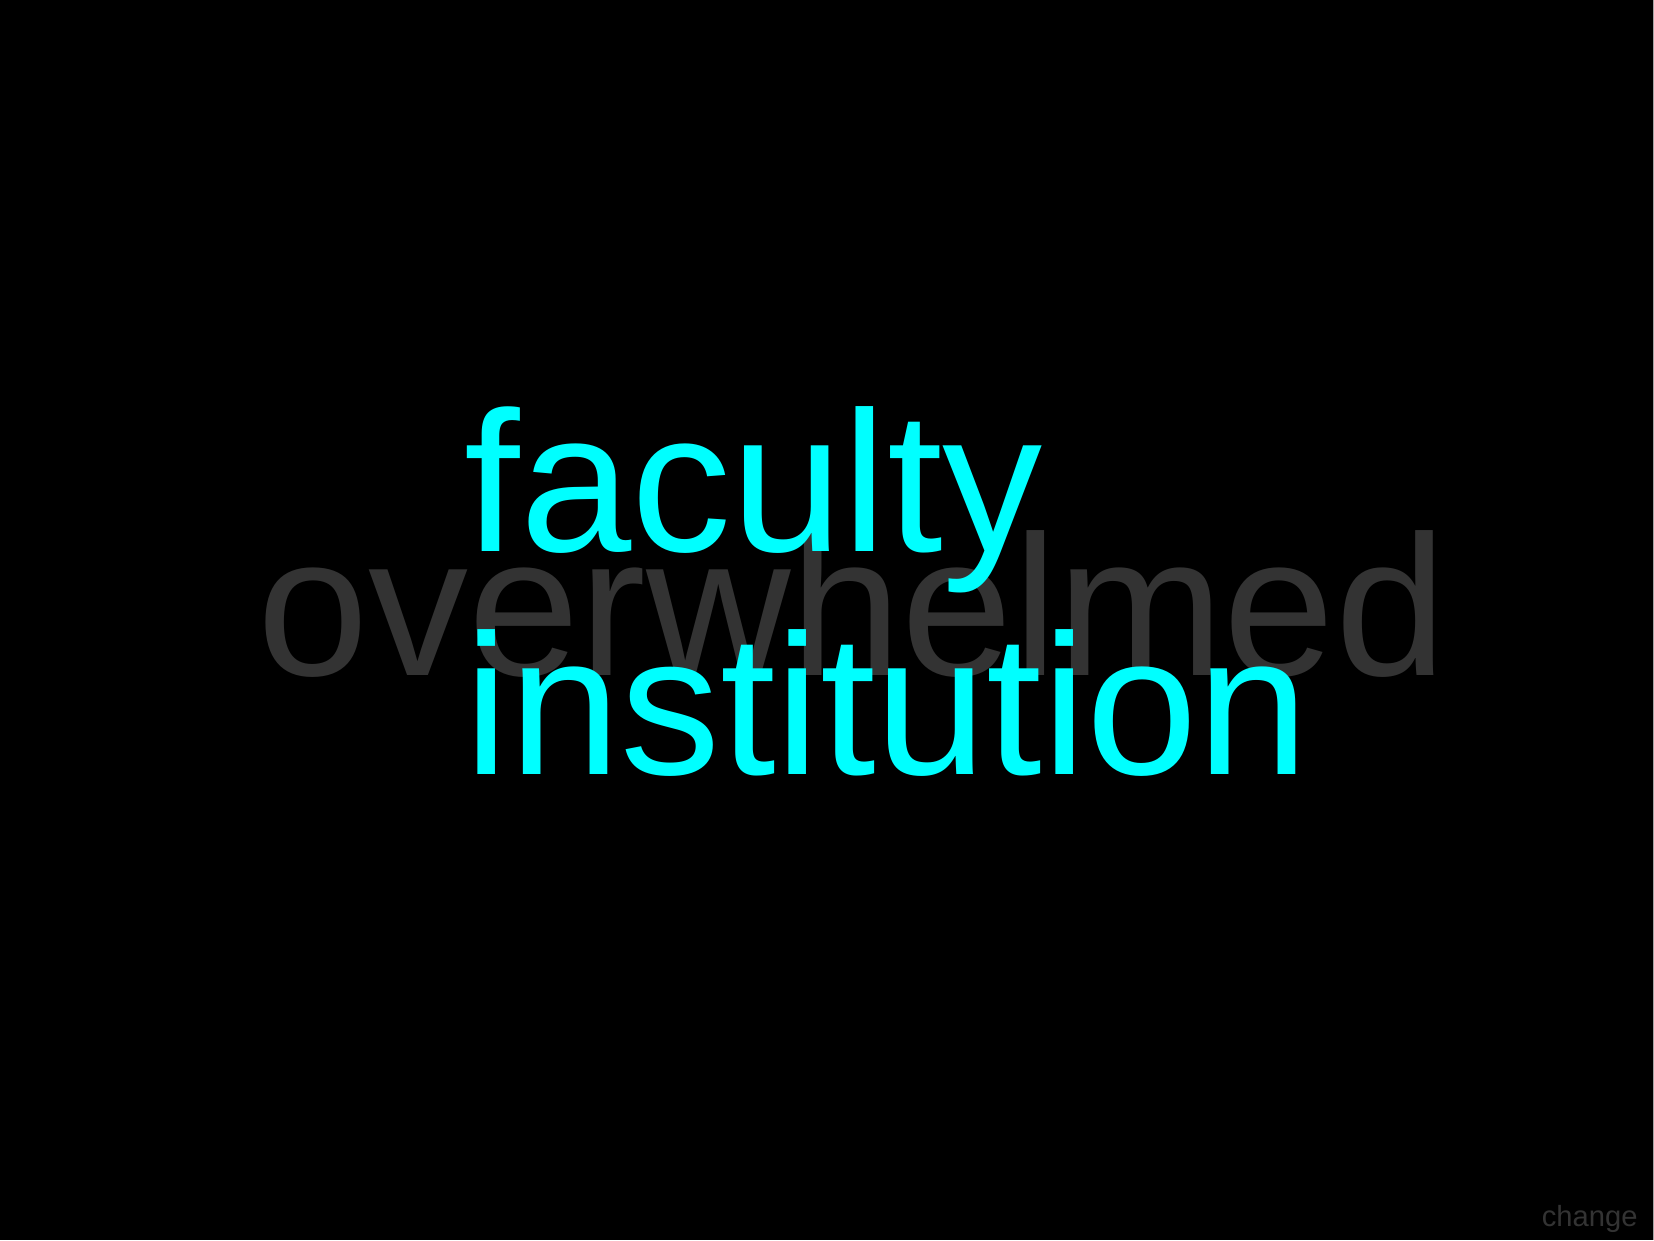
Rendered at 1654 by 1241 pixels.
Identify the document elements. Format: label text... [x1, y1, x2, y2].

text_box overwhelmed [242, 487, 450, 726]
text_box overwhelmed [1325, 487, 1463, 726]
text_box faculty institution [450, 363, 1325, 826]
text_box change [1527, 1192, 1654, 1241]
